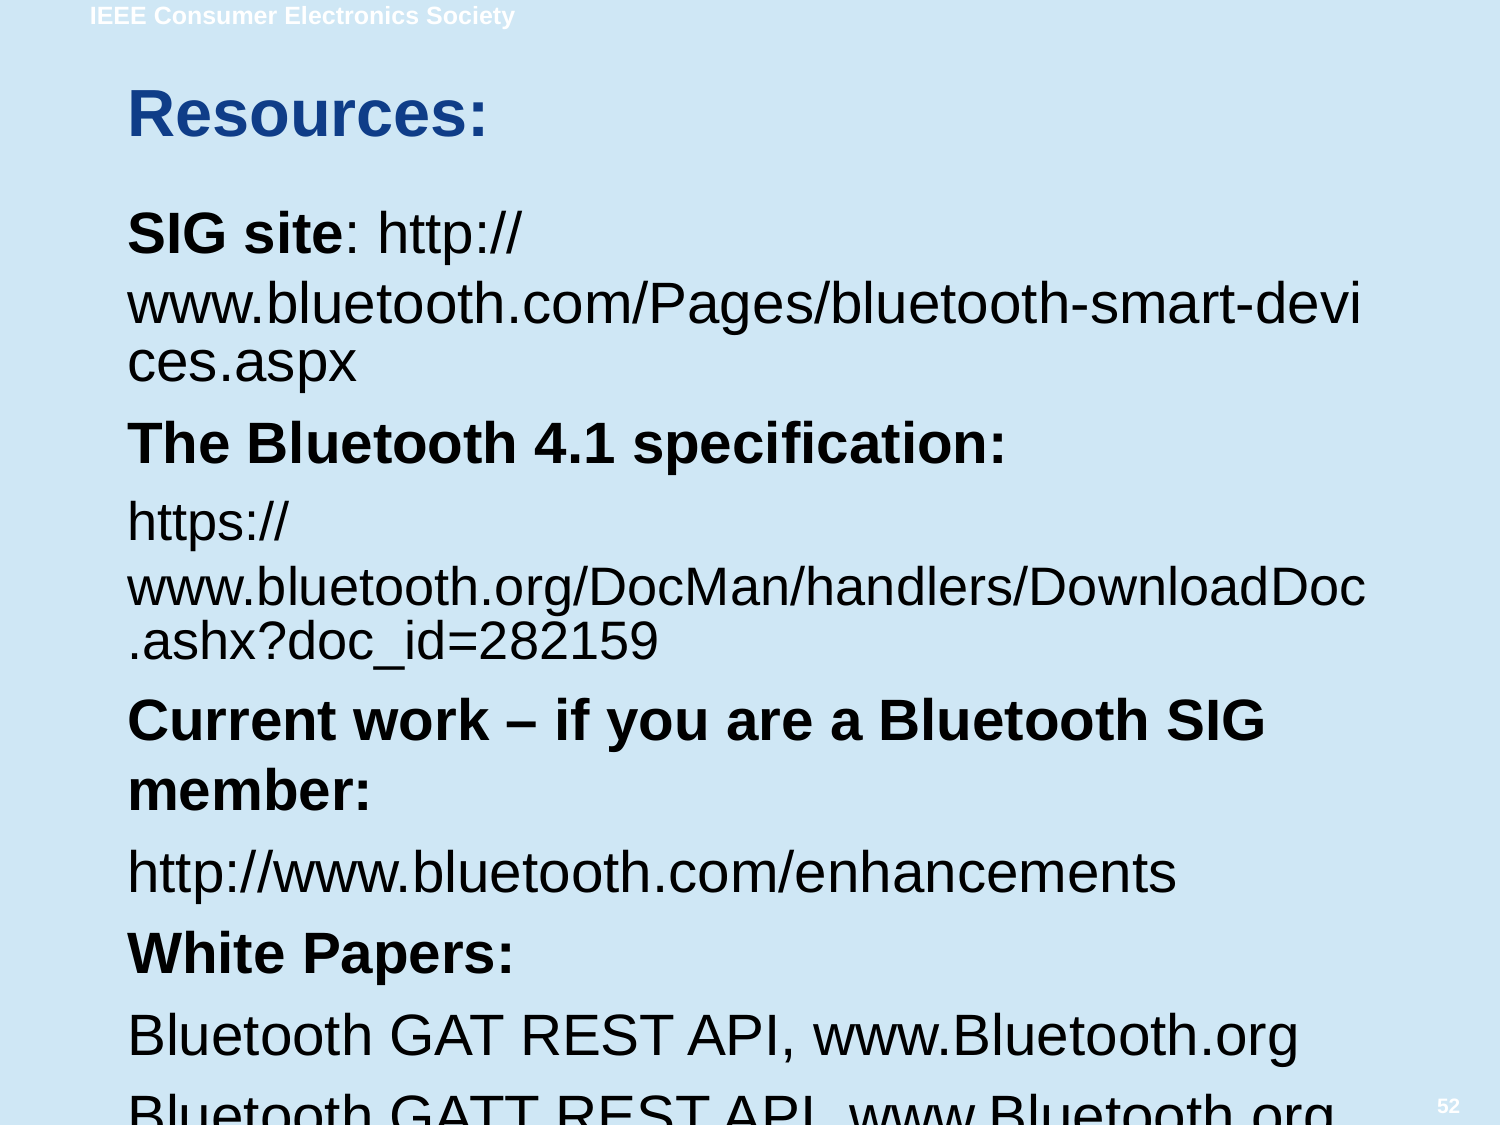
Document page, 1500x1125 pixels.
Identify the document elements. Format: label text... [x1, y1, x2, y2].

list SIG site: http://www.bluetooth.com/Pages/bluetooth-smart-devices.aspx The Bluetooth 4.1 specification: https://www.bluetooth.org/DocMan/handlers/DownloadDoc.ashx?doc_id=282159 Current work – if you are a Bluetooth SIG member: http://www.bluetooth.com/enhancements White Papers: Bluetooth GAT REST API, www.Bluetooth.org Bluetooth GATT REST API, www.Bluetooth.org Internet Connectivity Solutions for BT Smart, www.sensinode.com IPv6 Security, www.infosec.gov.hk/English/technical/files/ipv6s.pdf Articles: Introducing Bluetooth Smart, IEEE CES Magazine: Part 1: a look at classic and new technologies, January 2014; Part 2: Applications and Updates, April 2014 Books: Essentials of Short Range Wireless, by Nick Hunn Bluetooth Low Energy – a Developer’s Guide, by Robin Heydon. [112, 187, 1388, 963]
title Resources: [112, 62, 1388, 187]
